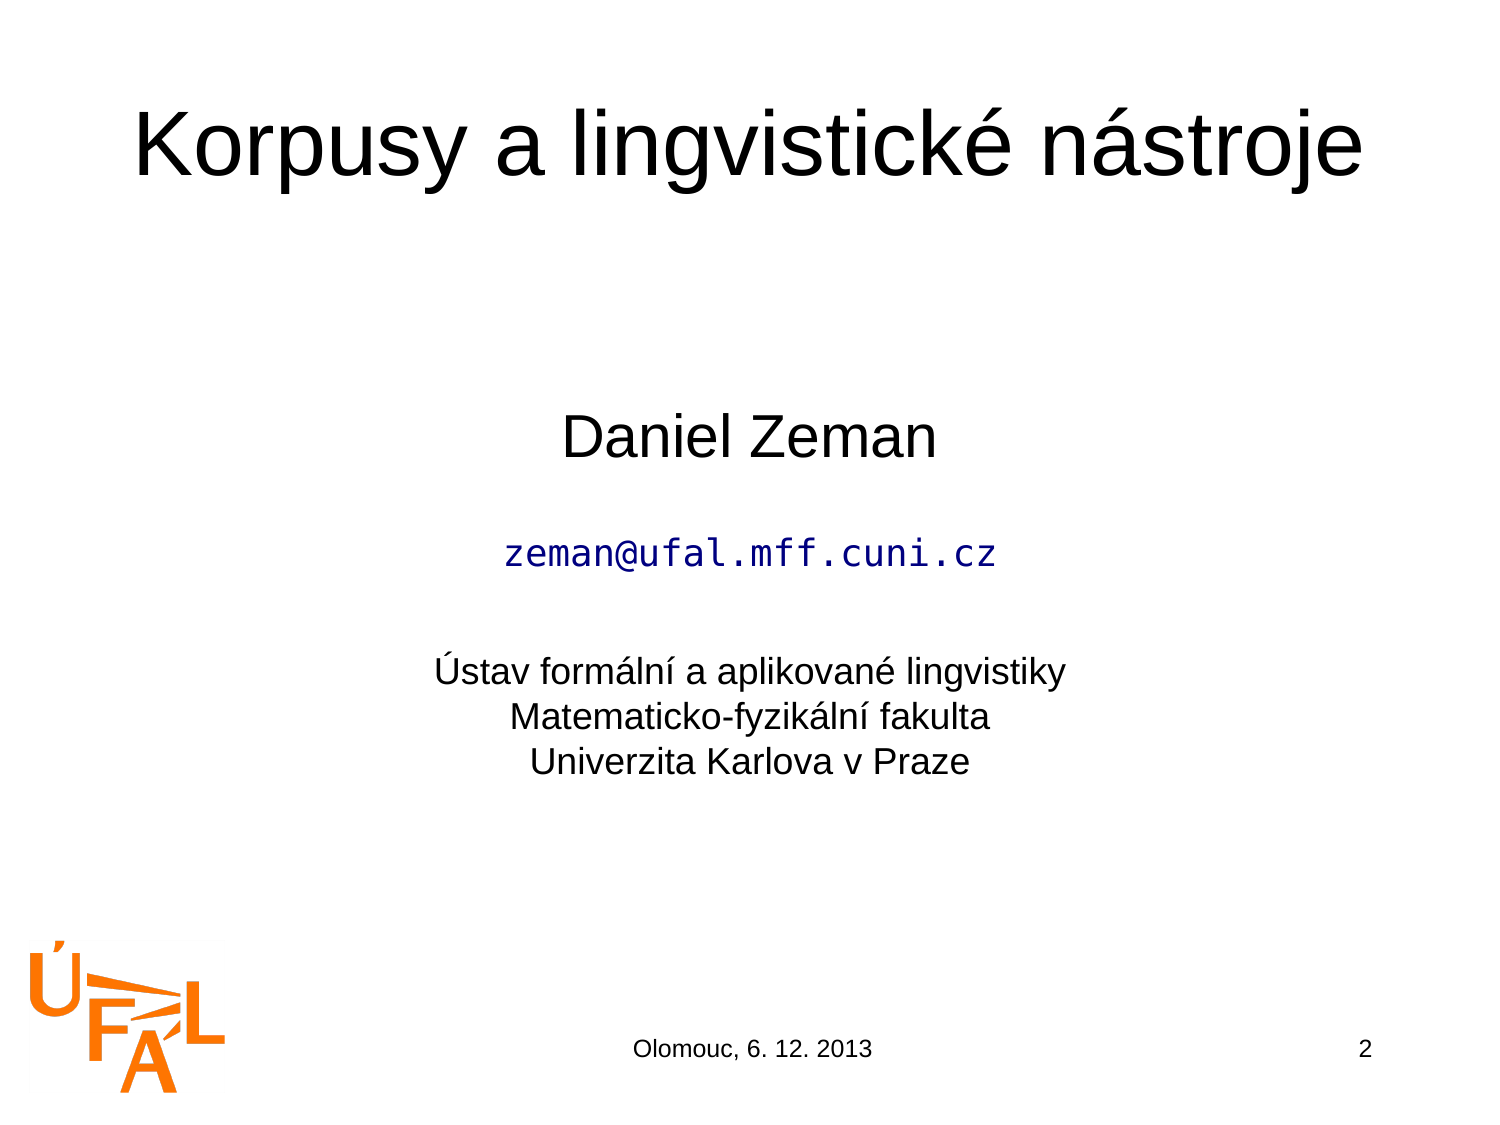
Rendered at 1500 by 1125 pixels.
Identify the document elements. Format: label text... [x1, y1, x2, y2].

title Korpusy a lingvistické nástroje [75, 31, 1425, 247]
picture [29, 940, 225, 1093]
subtitle Daniel Zeman zeman@ufal.mff.cuni.cz Ústav formální a aplikované lingvistiky Matematicko-fyzikální fakulta Univerzita Karlova v Praze [75, 263, 1425, 916]
